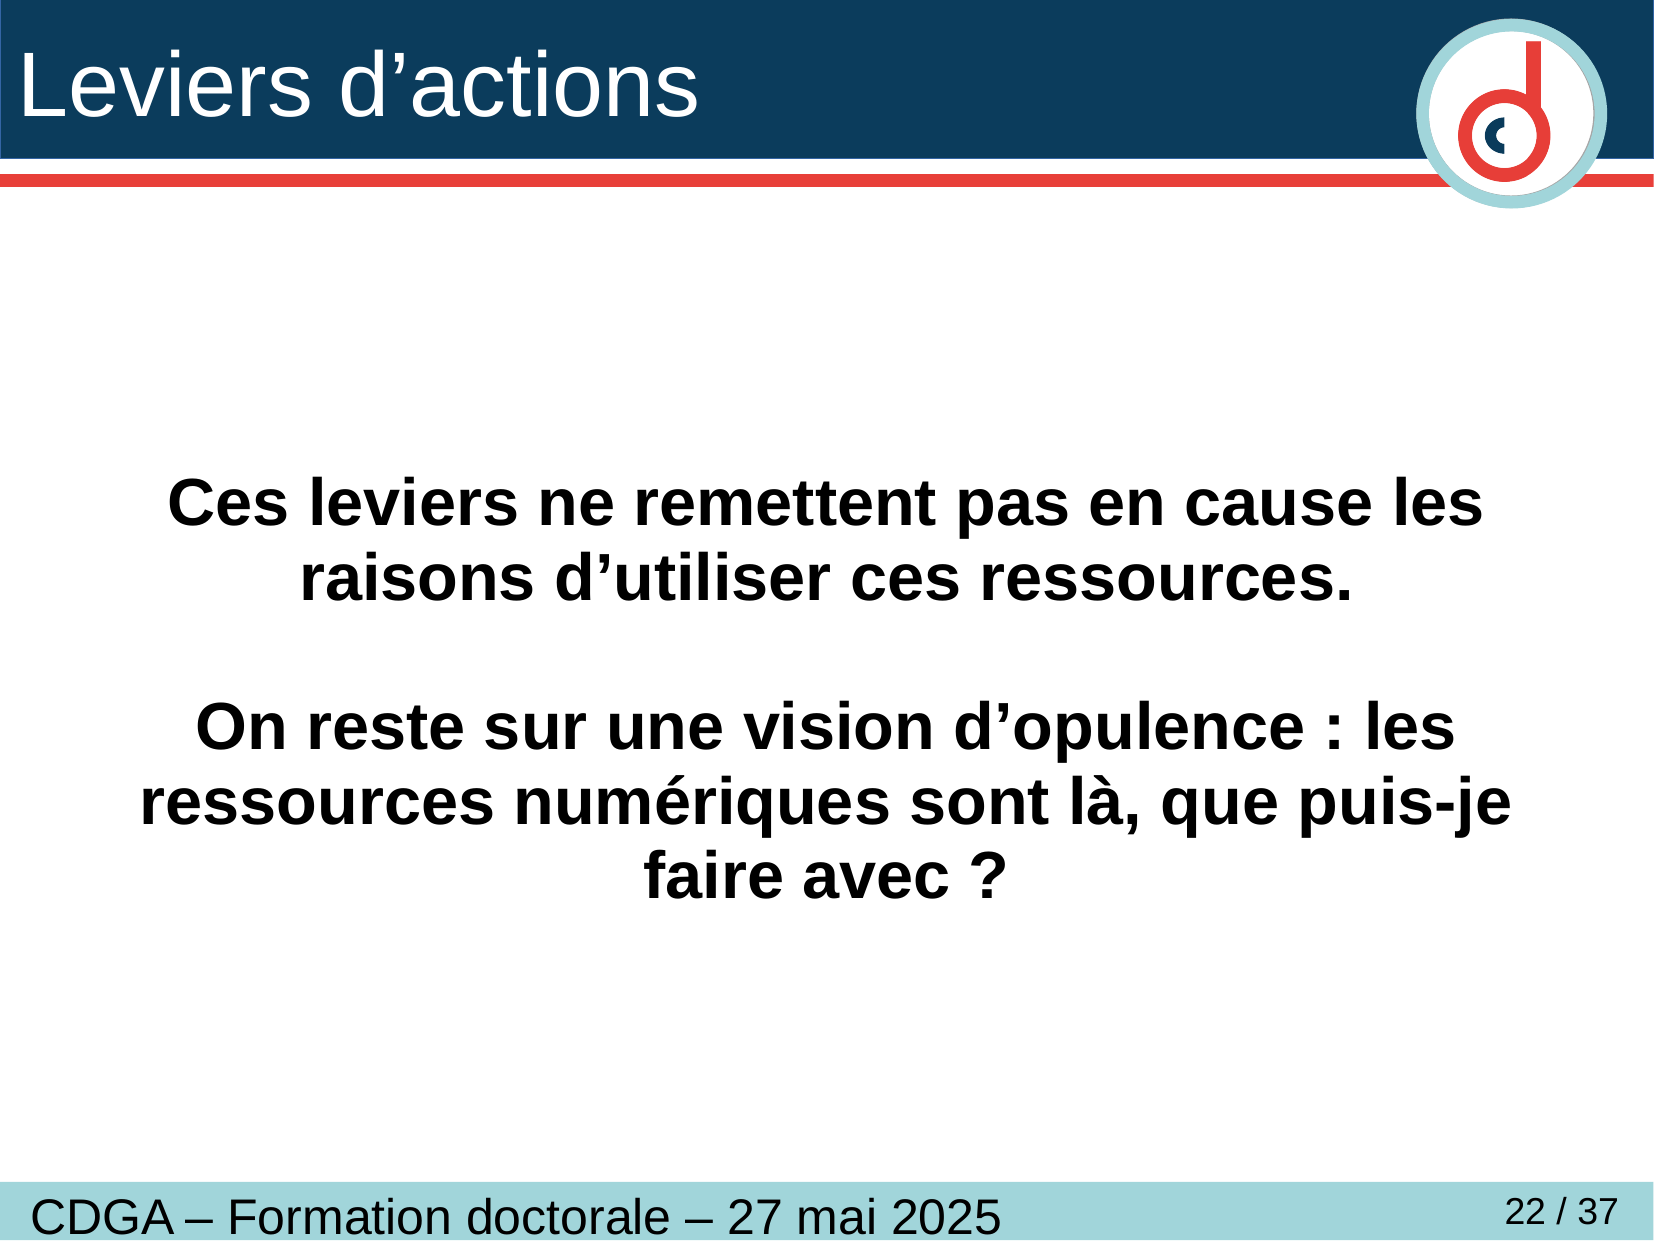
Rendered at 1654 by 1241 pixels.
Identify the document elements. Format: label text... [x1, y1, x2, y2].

subtitle Ces leviers ne remettent pas en cause les raisons d’utiliser ces ressources. On reste sur une vision d’opulence : les ressources numériques sont là, que puis-je faire avec ? [82, 201, 1571, 1178]
title Leviers d’actions [17, 11, 1412, 159]
